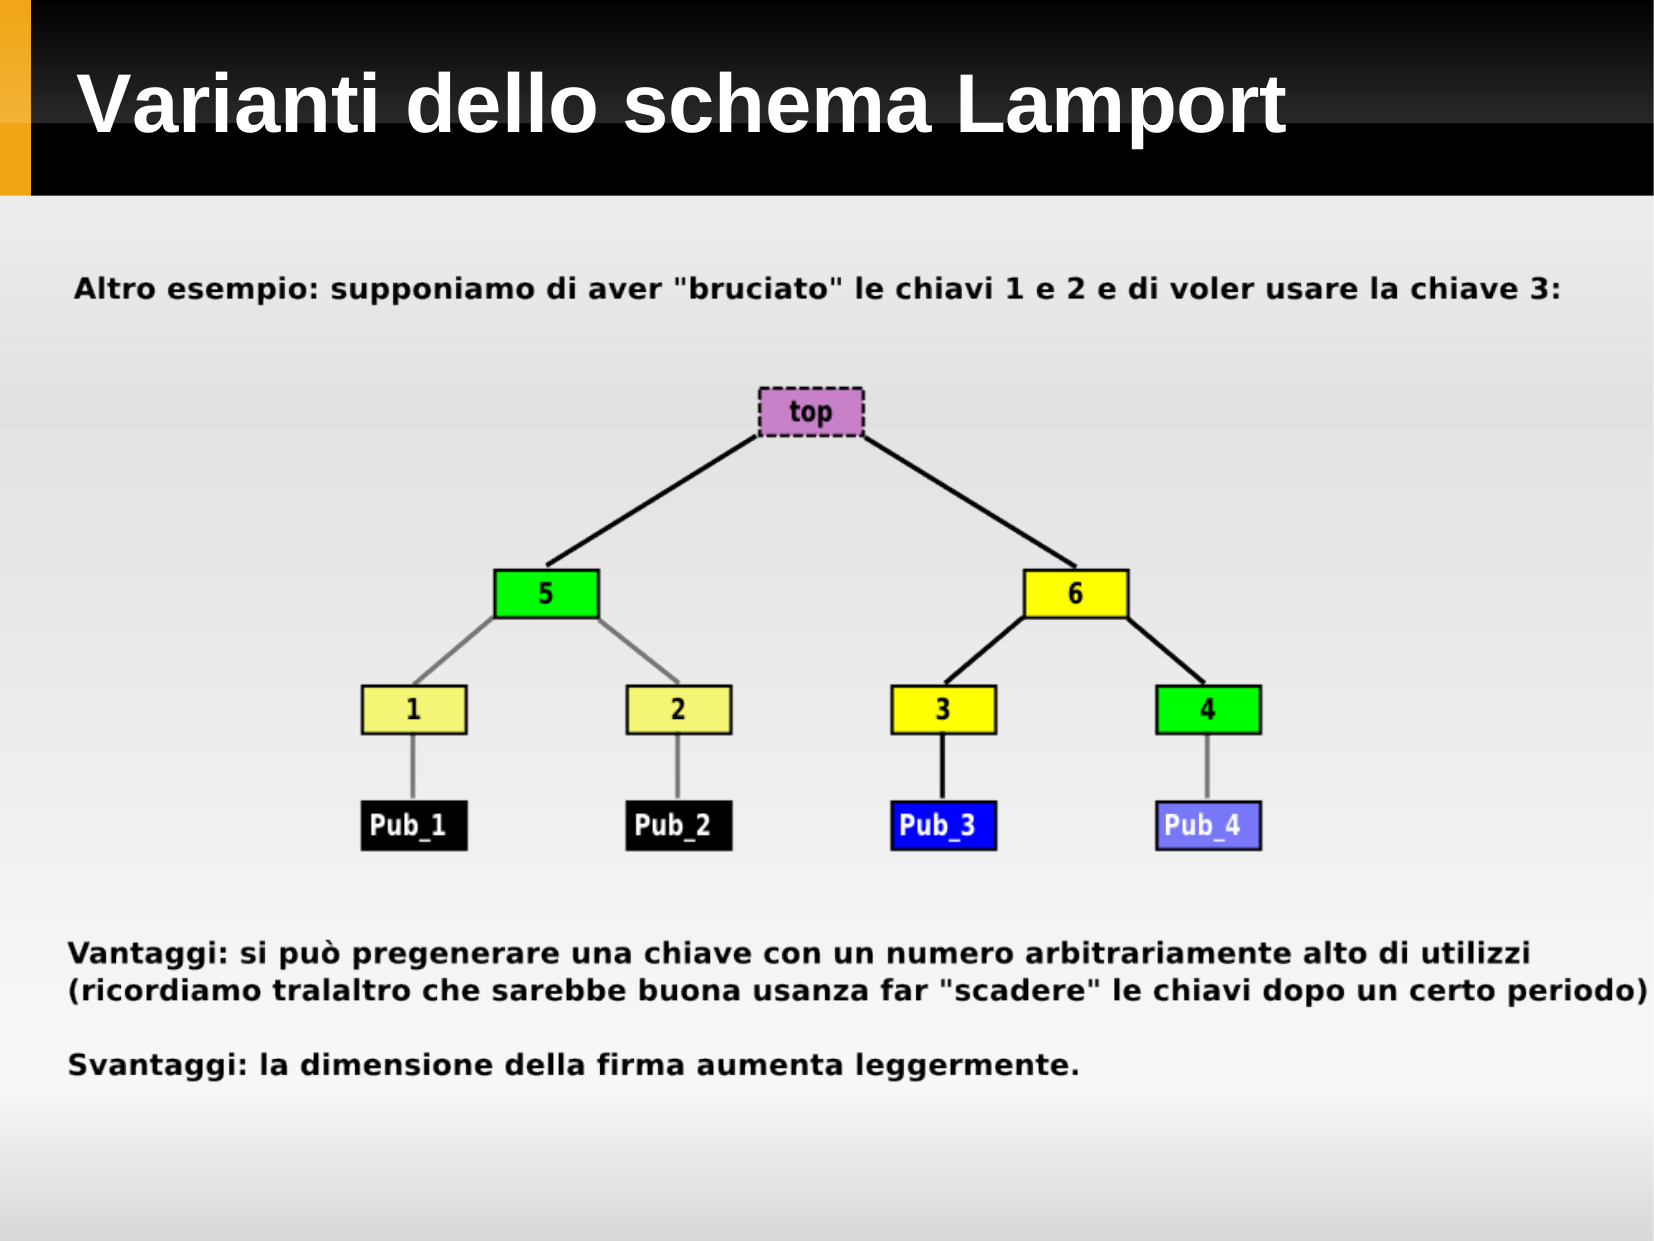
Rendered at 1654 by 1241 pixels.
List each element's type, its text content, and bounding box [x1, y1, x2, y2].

picture [0, 0, 1654, 1241]
title Varianti dello schema Lamport [76, 7, 1565, 200]
